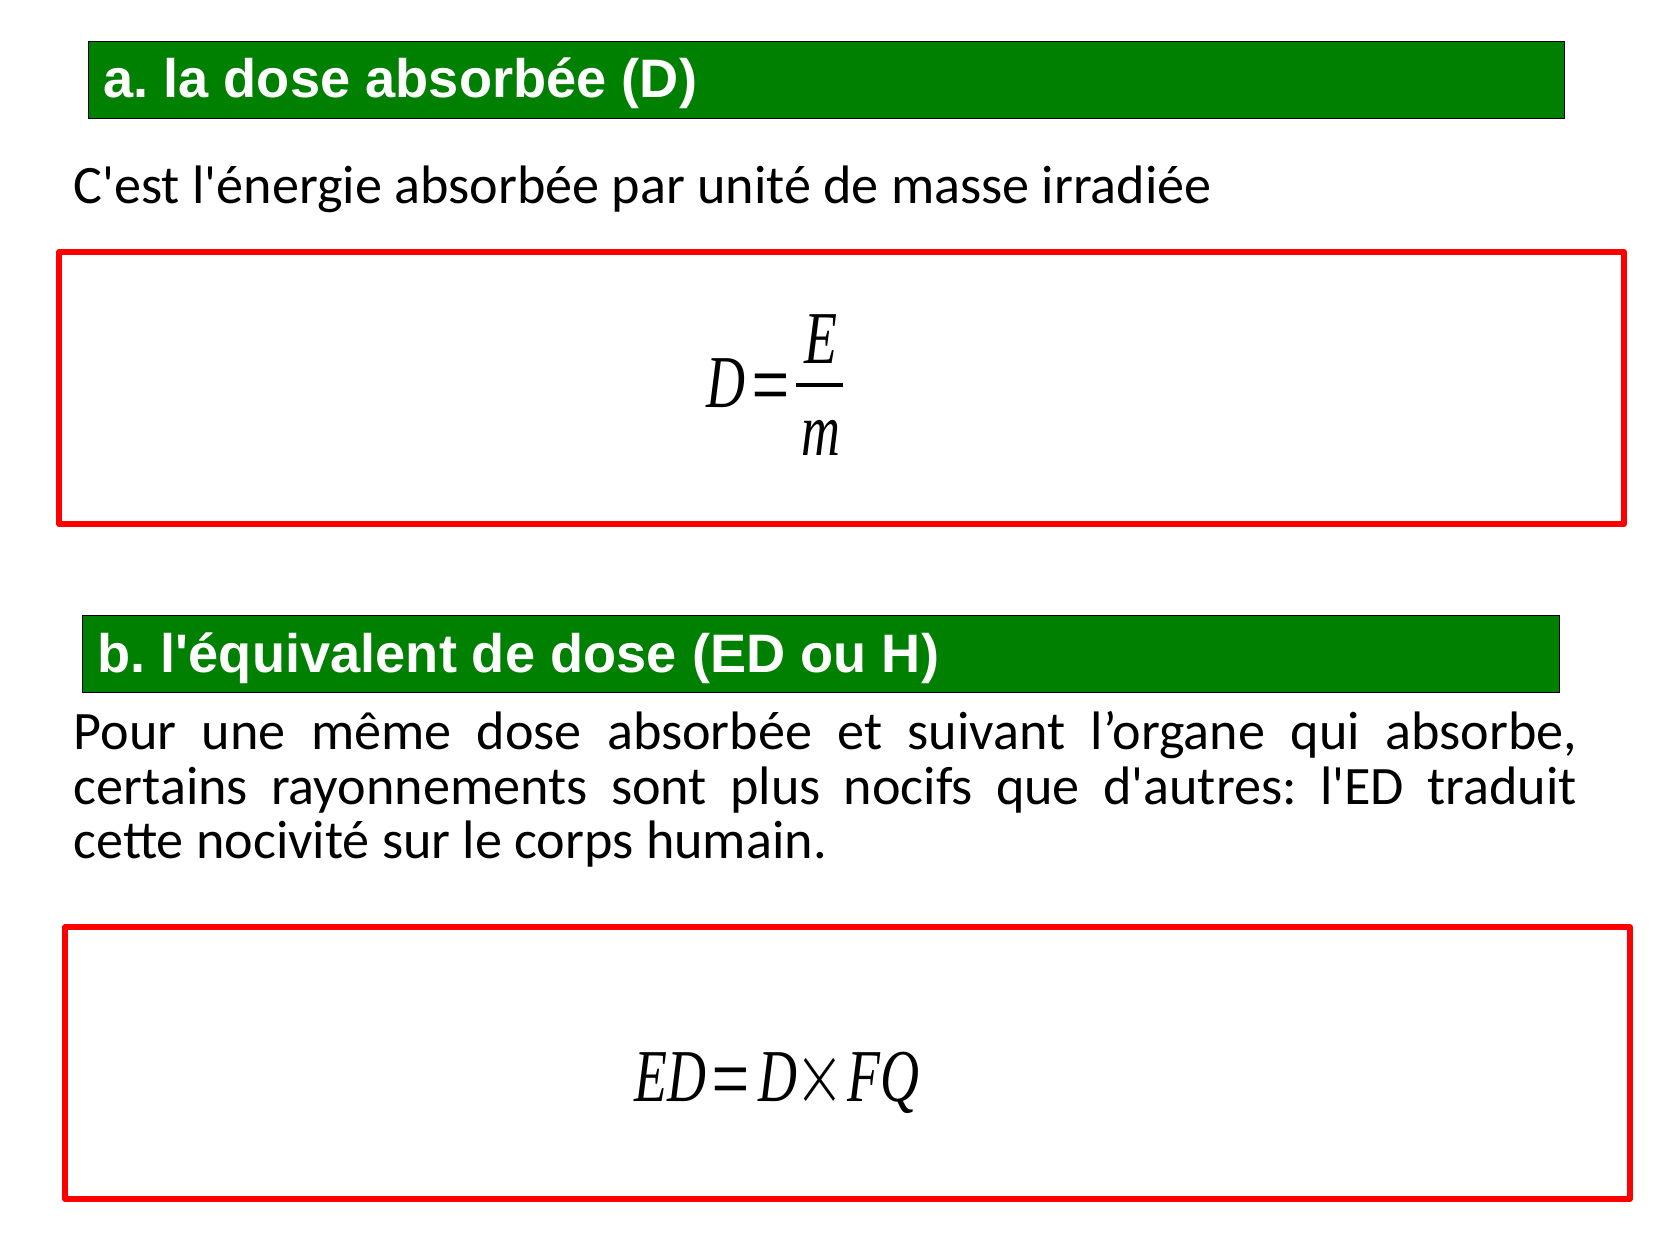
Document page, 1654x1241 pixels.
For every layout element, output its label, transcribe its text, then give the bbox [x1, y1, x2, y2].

chart [620, 1033, 931, 1118]
chart [691, 295, 857, 475]
text_box [64, 927, 1630, 1199]
text_box b. l'équivalent de dose (ED ou H) [82, 615, 1560, 693]
text_box [59, 252, 1625, 524]
text_box a. la dose absorbée (D) [88, 41, 1565, 119]
text_box Pour une même dose absorbée et suivant l’organe qui absorbe, certains rayonnements sont plus nocifs que d'autres: l'ED traduit cette nocivité sur le corps humain. [59, 701, 1595, 916]
text_box C'est l'énergie absorbée par unité de masse irradiée [59, 155, 1388, 237]
